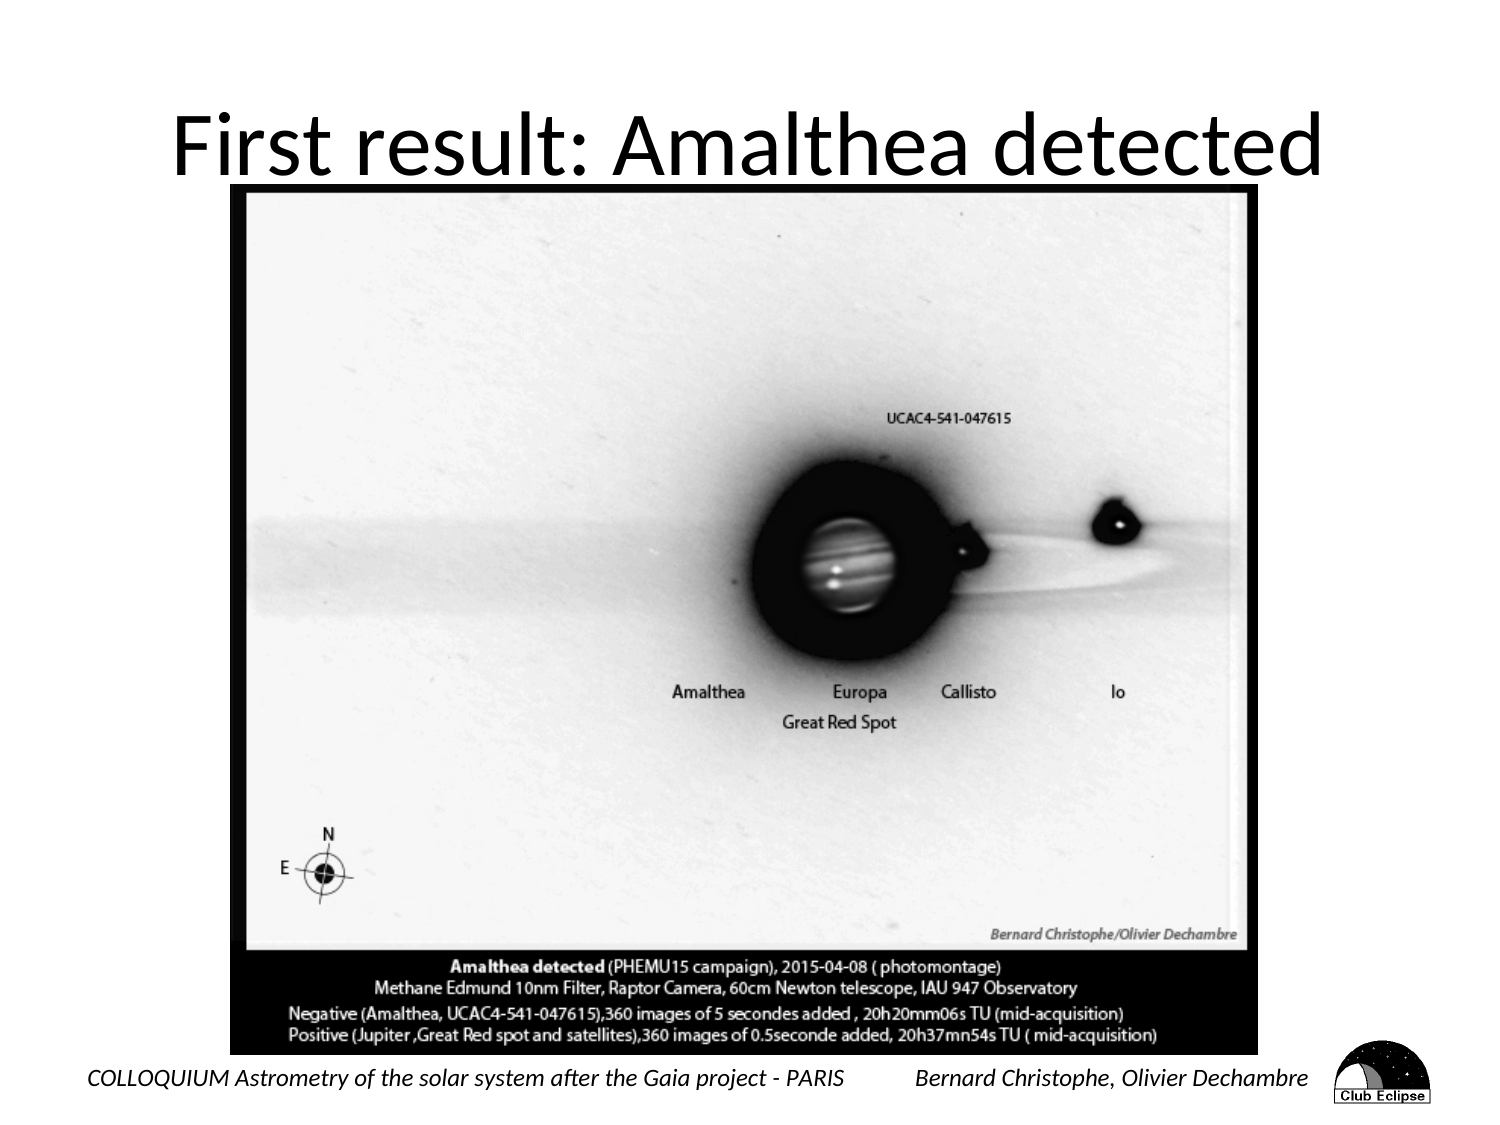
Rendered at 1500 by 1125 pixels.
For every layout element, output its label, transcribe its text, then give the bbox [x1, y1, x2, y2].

text_box Bernard Christophe, Olivier Dechambre [887, 1046, 1325, 1107]
picture [230, 184, 1258, 1055]
title First result: Amalthea detected [75, 45, 1426, 233]
picture [1328, 1035, 1436, 1108]
text_box COLLOQUIUM Astrometry of the solar system after the Gaia project - PARIS [64, 1046, 869, 1107]
